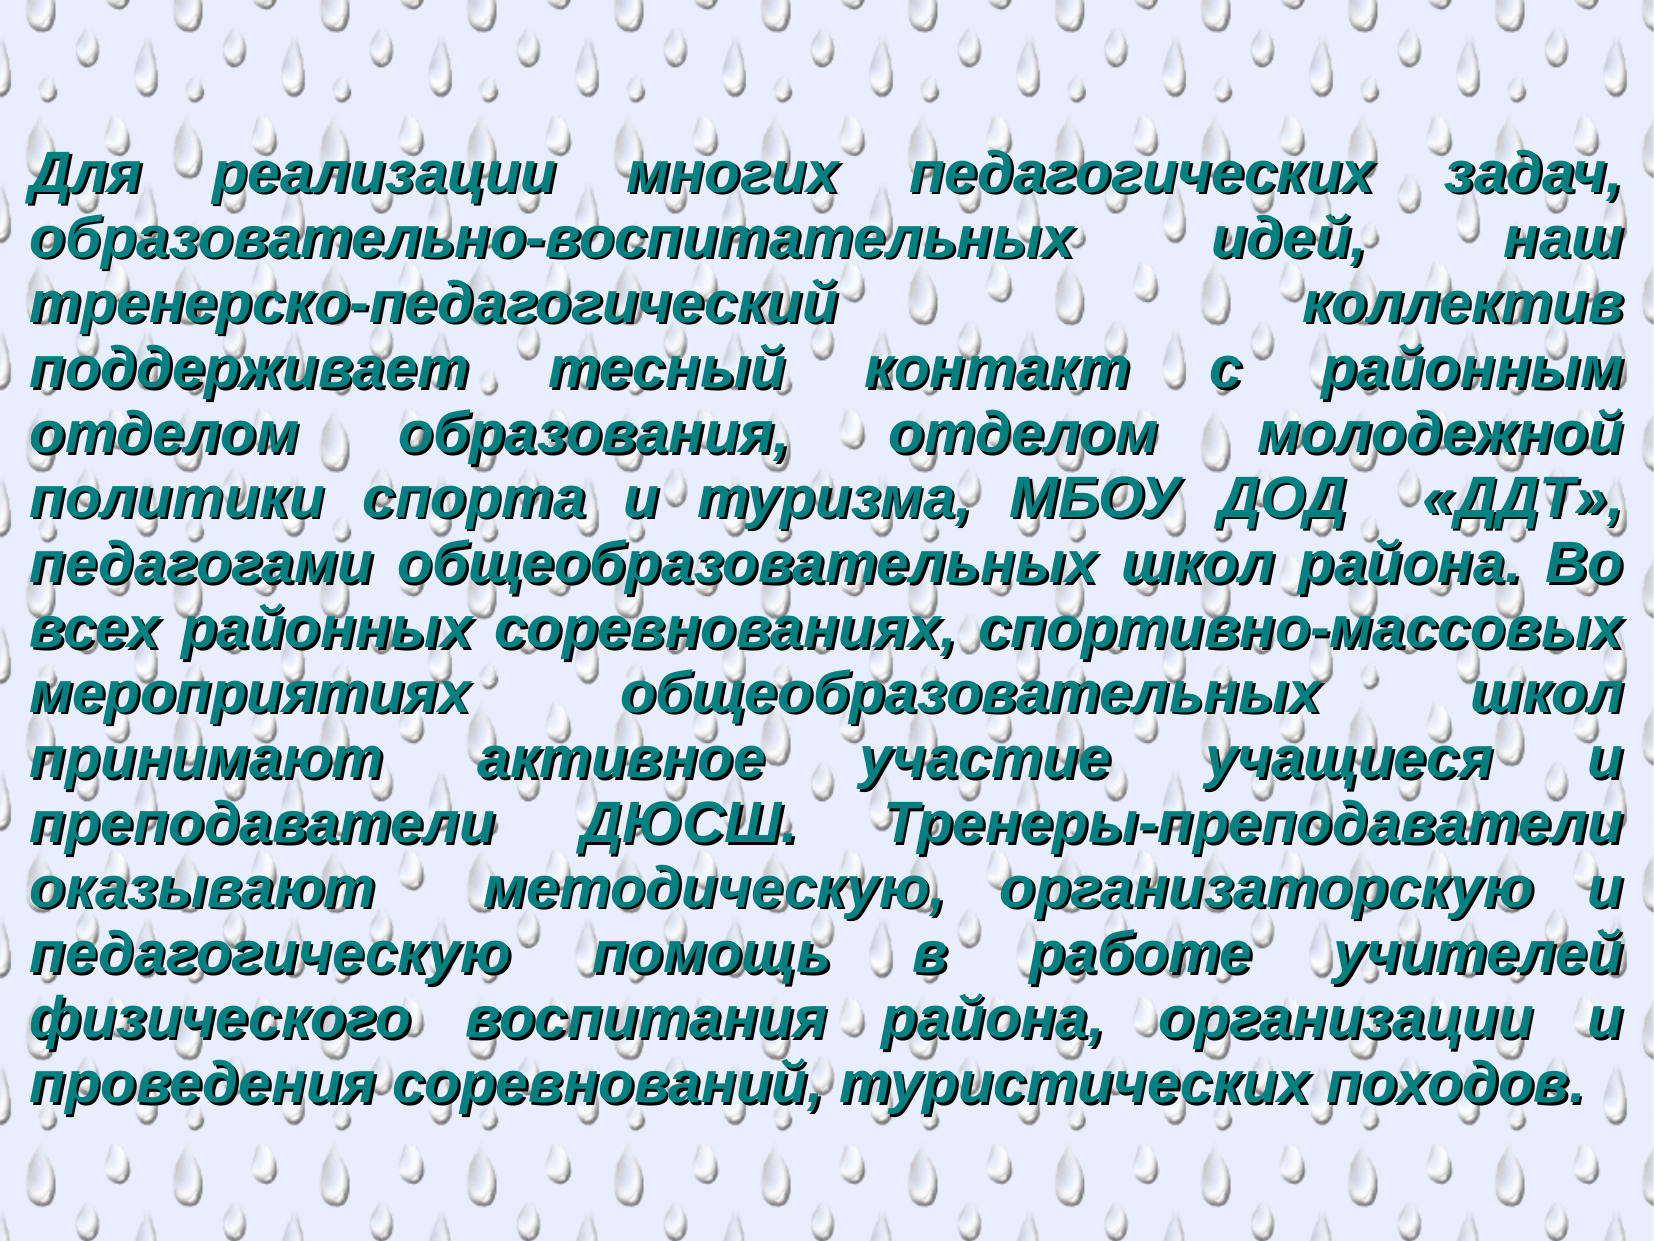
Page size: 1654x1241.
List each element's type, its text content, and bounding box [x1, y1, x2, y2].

picture [0, 0, 1654, 1241]
subtitle Для реализации многих педагогических задач, образовательно-воспитательных идей, наш тренерско-педагогический коллектив поддерживает тесный контакт с районным отделом образования, отделом молодежной политики спорта и туризма, МБОУ ДОД «ДДТ», педагогами общеобразовательных школ района. Во всех районных соревнованиях, спортивно-массовых мероприятиях общеобразовательных школ принимают активное участие учащиеся и преподаватели ДЮСШ. Тренеры-преподаватели оказывают методическую, организаторскую и педагогическую помощь в работе учителей физического воспитания района, организации и проведения соревнований, туристических походов. [29, 43, 1625, 1211]
